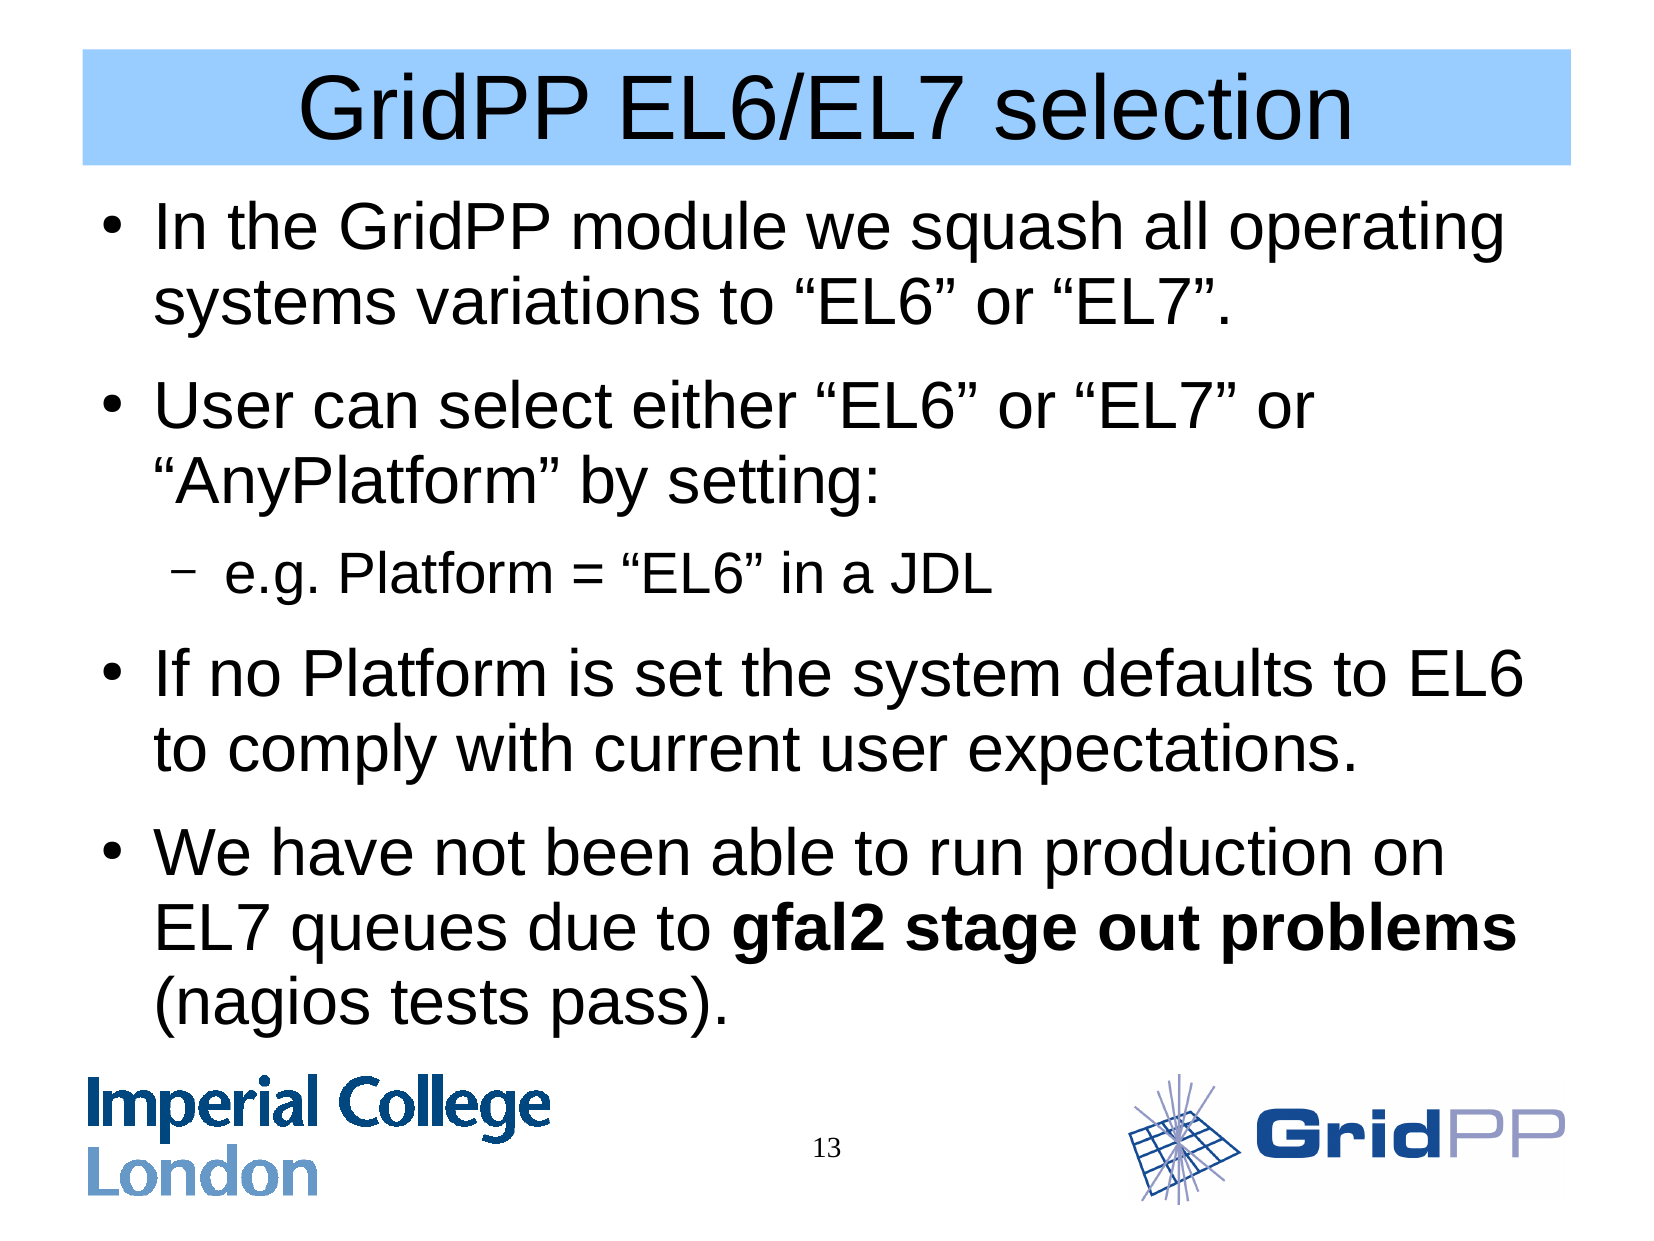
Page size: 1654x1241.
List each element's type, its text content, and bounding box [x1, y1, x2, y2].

list In the GridPP module we squash all operating systems variations to “EL6” or “EL7”. User can select either “EL6” or “EL7” or “AnyPlatform” by setting: e.g. Platform = “EL6” in a JDL If no Platform is set the system defaults to EL6 to comply with current user expectations. We have not been able to run production on EL7 queues due to gfal2 stage out problems (nagios tests pass). [82, 188, 1571, 1075]
picture [1128, 1075, 1565, 1205]
picture [88, 1075, 550, 1196]
title GridPP EL6/EL7 selection [82, 49, 1571, 166]
